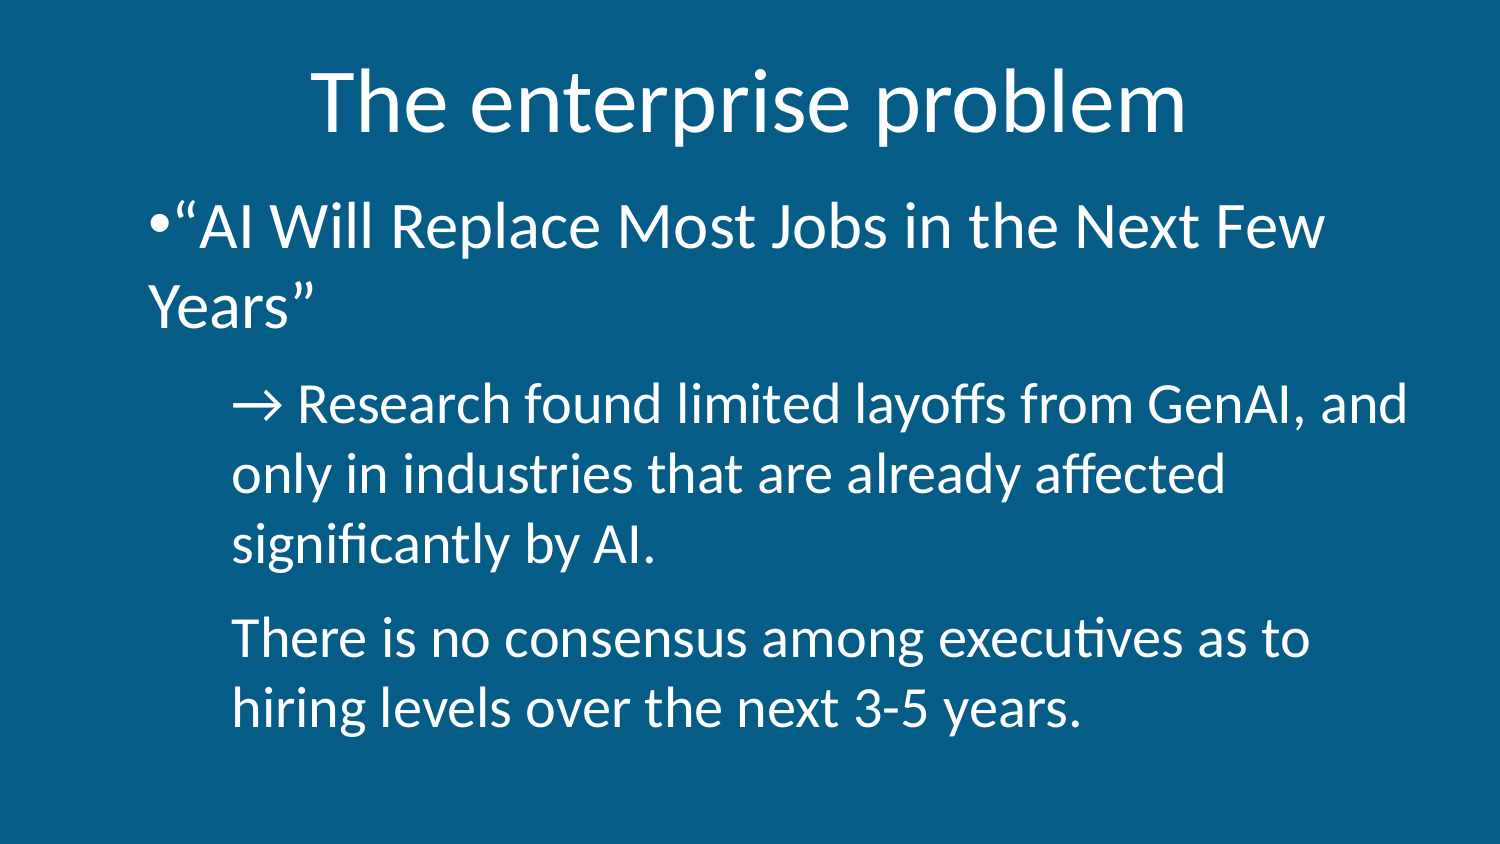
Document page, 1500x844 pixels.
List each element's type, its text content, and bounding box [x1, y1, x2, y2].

title The enterprise problem [75, 33, 1425, 174]
list “AI Will Replace Most Jobs in the Next Few Years” → Research found limited layoffs from GenAI, and only in industries that are already affected significantly by AI. There is no consensus among executives as to hiring levels over the next 3-5 years. [75, 174, 1465, 816]
